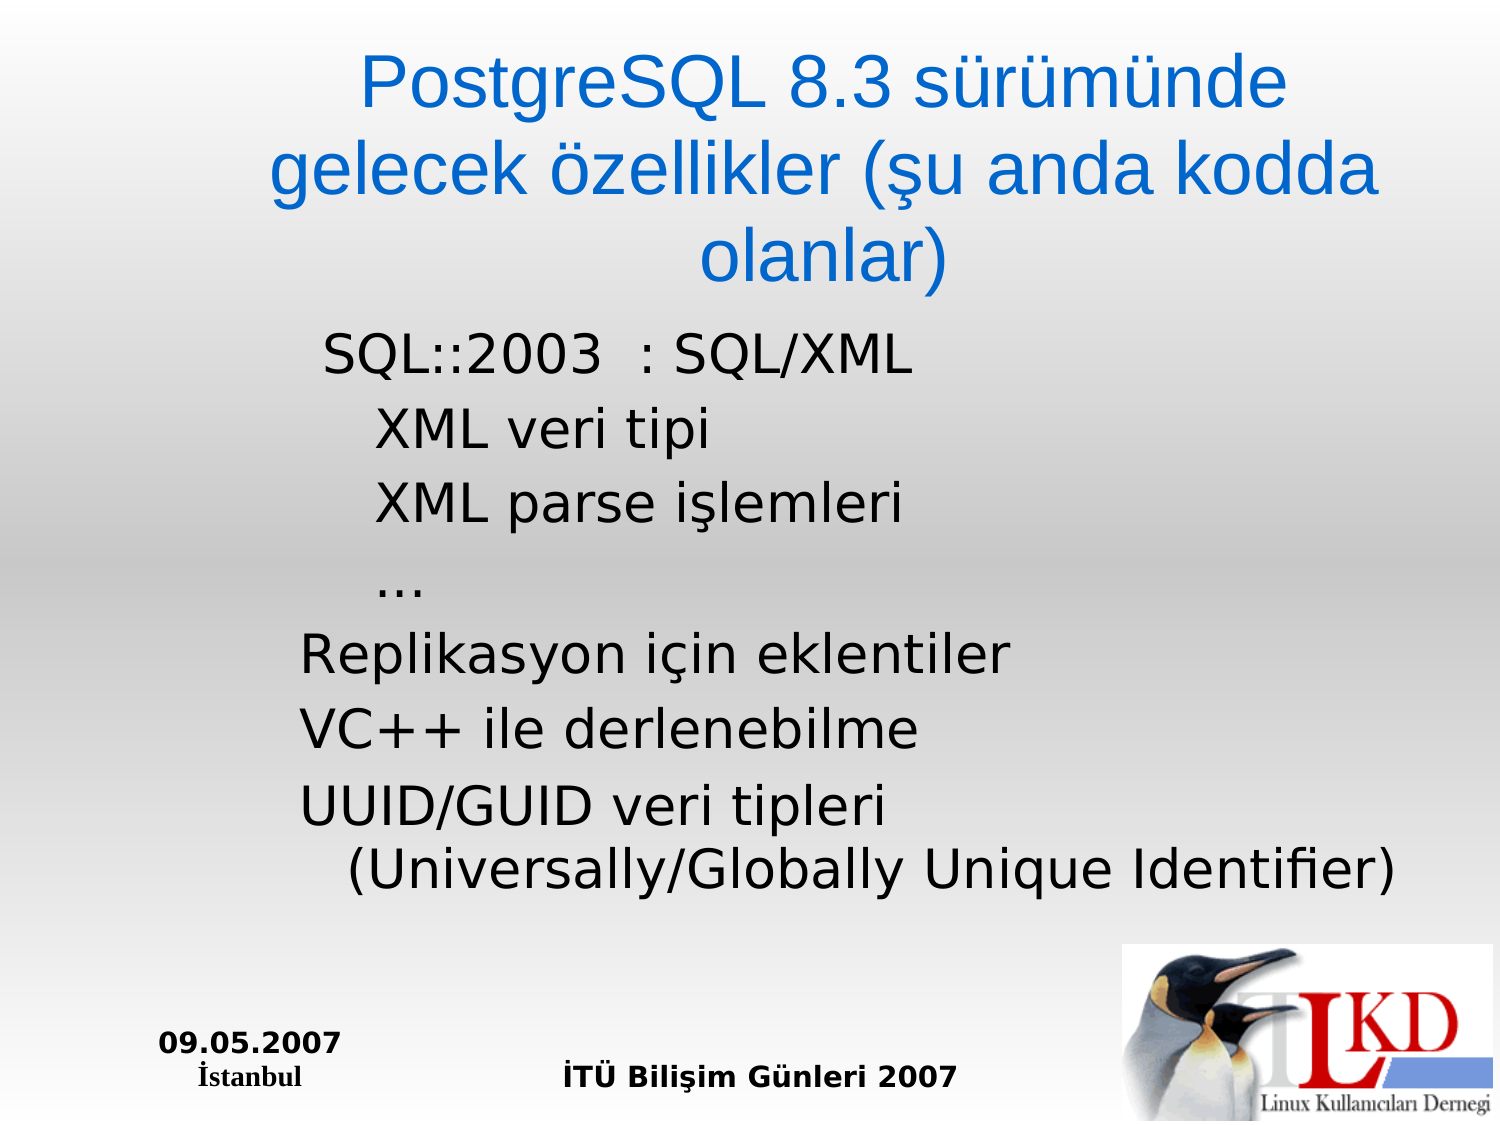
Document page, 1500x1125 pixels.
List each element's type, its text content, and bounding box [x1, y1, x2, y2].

picture [1122, 944, 1493, 1121]
list SQL::2003 : SQL/XML XML veri tipi XML parse işlemleri ... Replikasyon için eklentiler VC++ ile derlenebilme UUID/GUID veri tipleri (Universally/Globally Unique Identifier) [224, 323, 1425, 999]
title PostgreSQL 8.3 sürümünde gelecek özellikler (şu anda kodda olanlar) [224, 0, 1425, 323]
